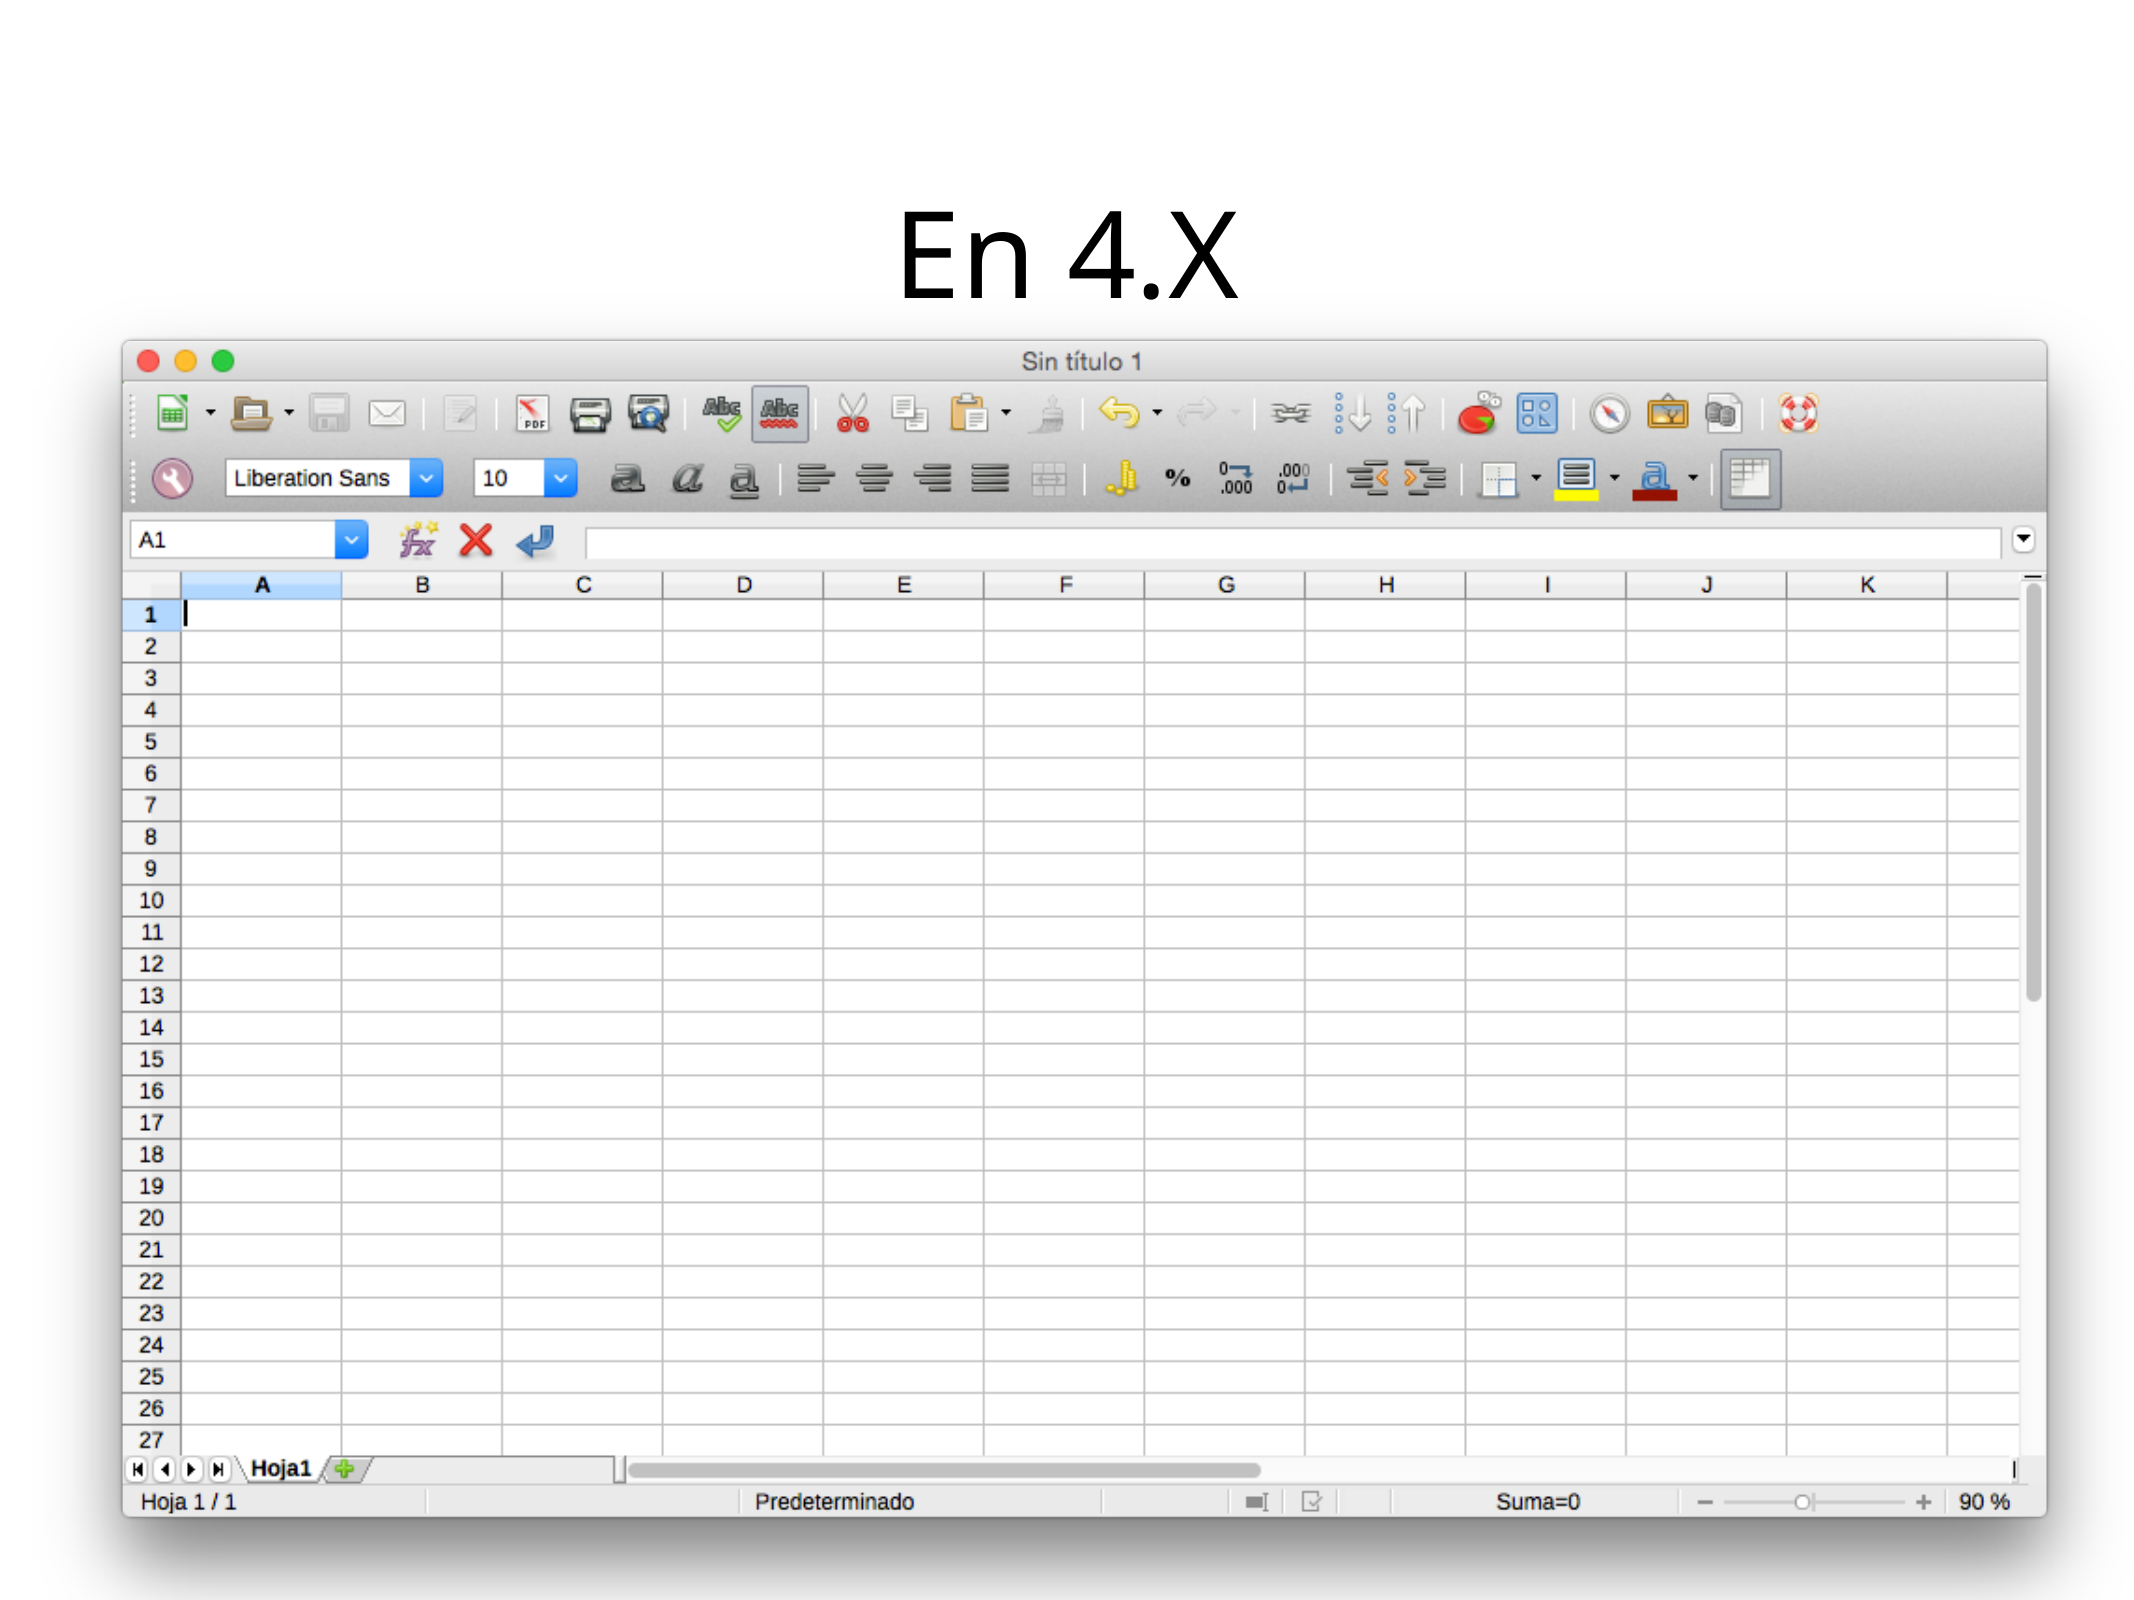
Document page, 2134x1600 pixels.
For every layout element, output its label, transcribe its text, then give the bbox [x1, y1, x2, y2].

title En 4.X [156, 72, 1978, 281]
picture [18, 281, 2134, 1600]
